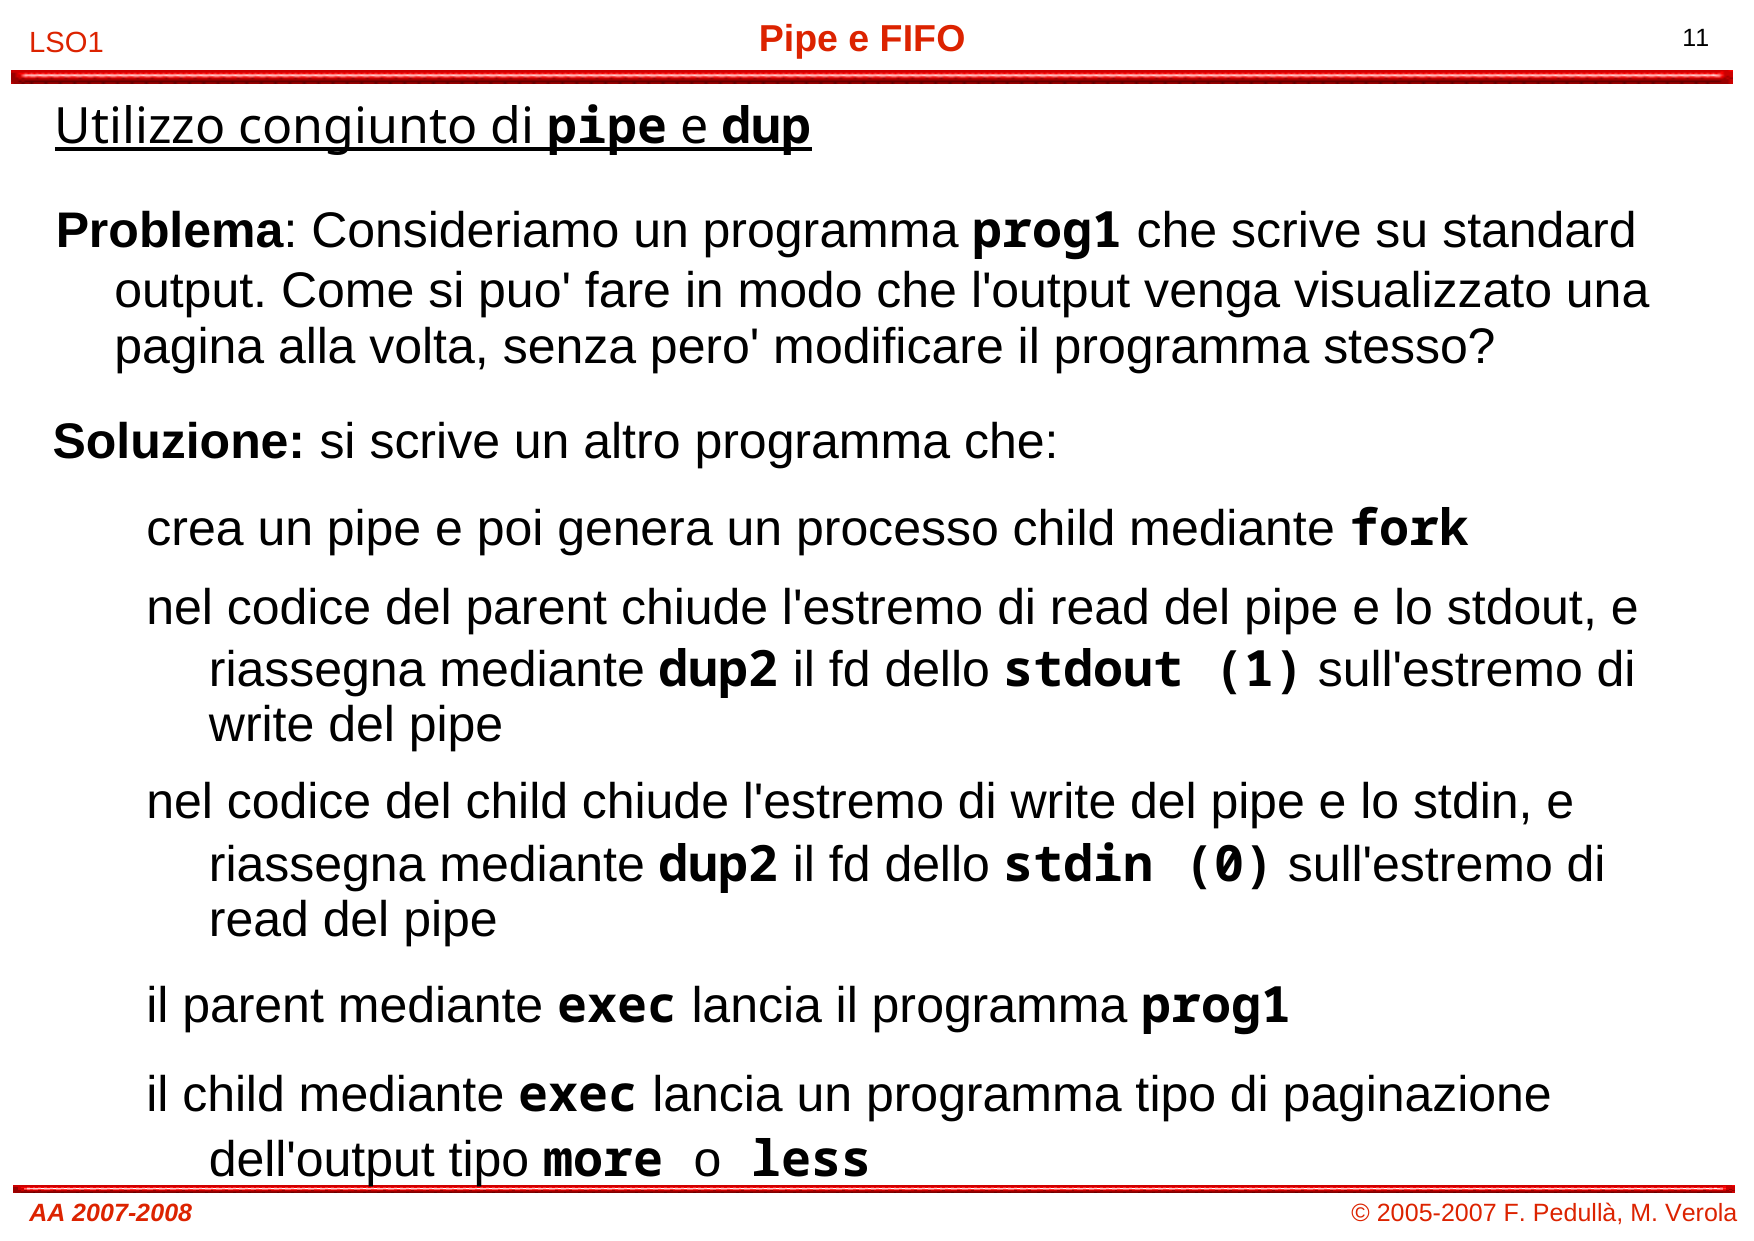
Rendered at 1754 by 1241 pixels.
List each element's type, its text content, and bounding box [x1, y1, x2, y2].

list Problema: Consideriamo un programma prog1 che scrive su standard output. Come si puo' fare in modo che l'output venga visualizzato una pagina alla volta, senza pero' modificare il programma stesso? Soluzione: si scrive un altro programma che: crea un pipe e poi genera un processo child mediante fork nel codice del parent chiude l'estremo di read del pipe e lo stdout, e riassegna mediante dup2 il fd dello stdout (1) sull'estremo di write del pipe nel codice del child chiude l'estremo di write del pipe e lo stdin, e riassegna mediante dup2 il fd dello stdin (0) sull'estremo di read del pipe il parent mediante exec lancia il programma prog1 il child mediante exec lancia un programma tipo di paginazione dell'output tipo more o less [38, 186, 1716, 1145]
picture [13, 1185, 1735, 1193]
picture [11, 70, 1733, 84]
title Utilizzo congiunto di pipe e dup [40, 78, 1714, 174]
